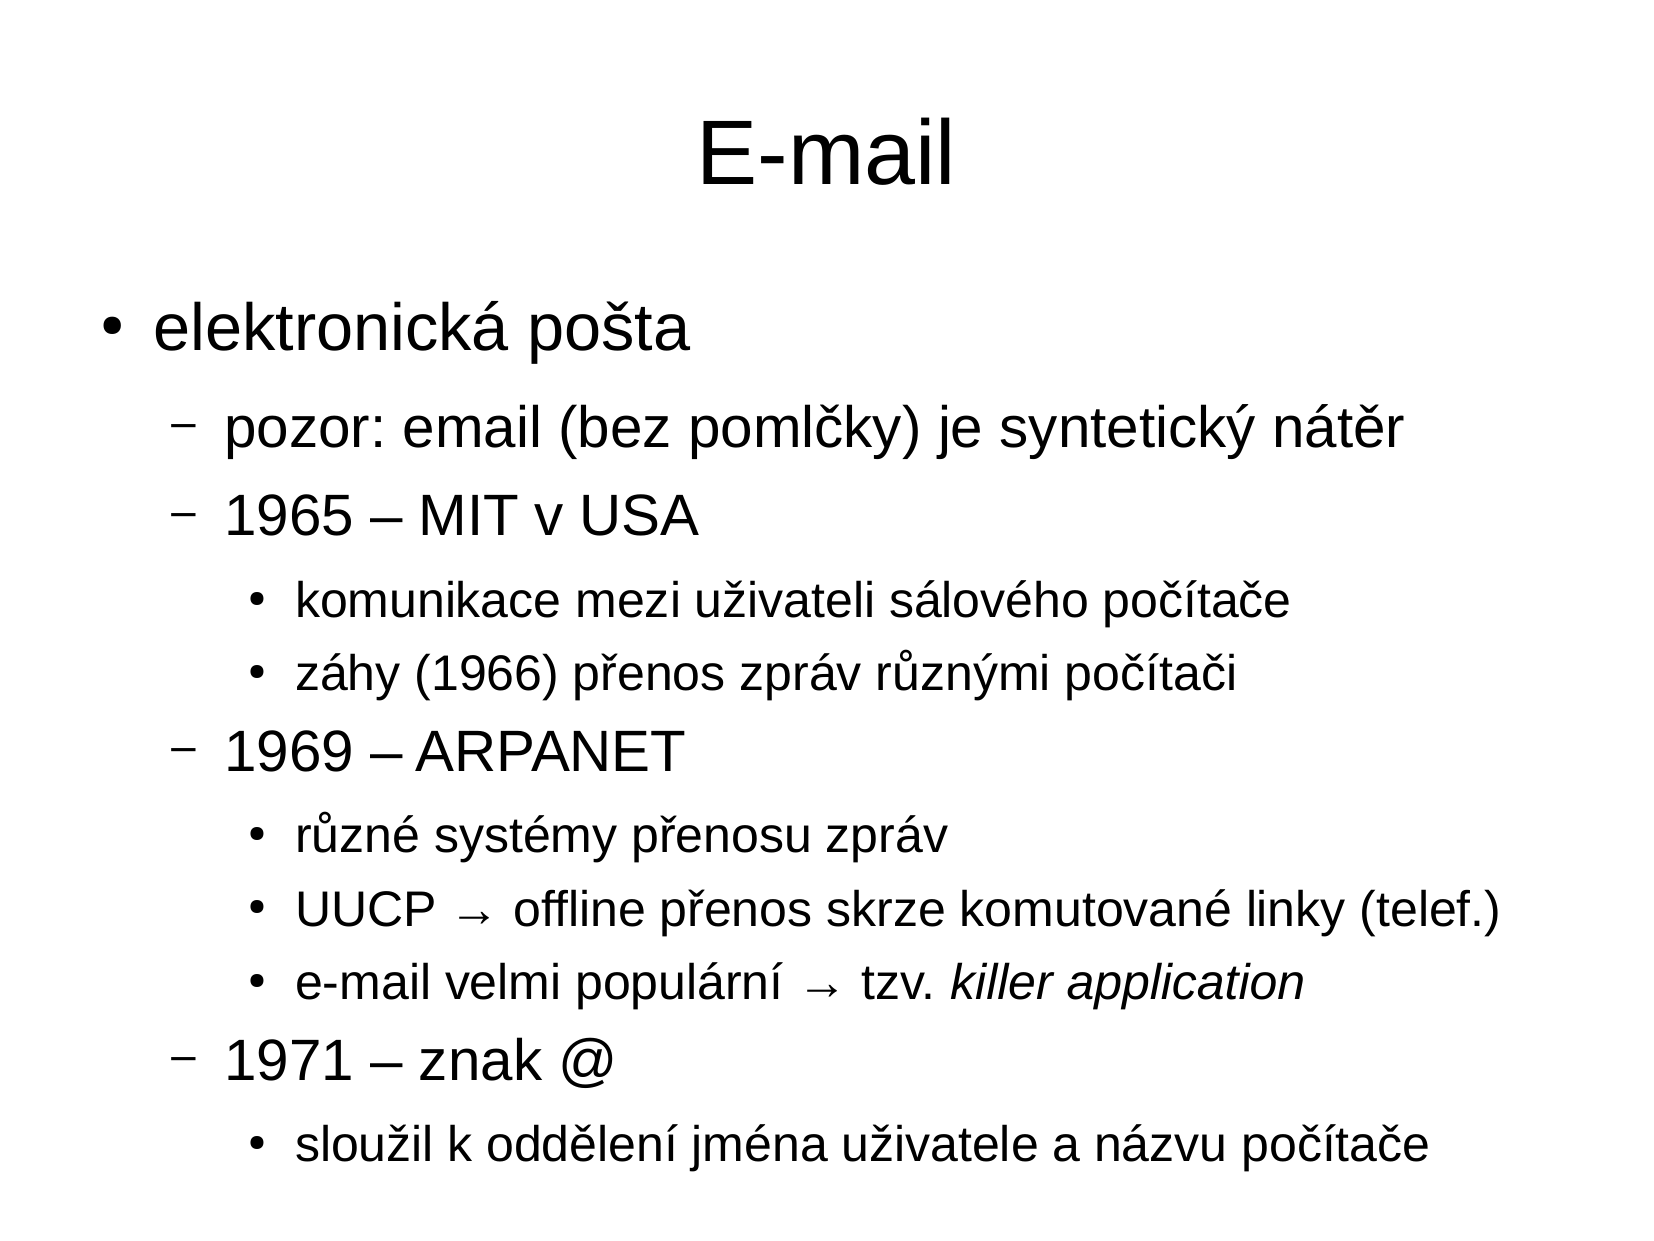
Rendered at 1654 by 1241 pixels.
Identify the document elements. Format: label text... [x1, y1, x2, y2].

title E-mail [82, 49, 1571, 257]
list elektronická pošta pozor: email (bez pomlčky) je syntetický nátěr 1965 – MIT v USA komunikace mezi uživateli sálového počítače záhy (1966) přenos zpráv různými počítači 1969 – ARPANET různé systémy přenosu zpráv UUCP → offline přenos skrze komutované linky (telef.) e-mail velmi populární → tzv. killer application 1971 – znak @ sloužil k oddělení jména uživatele a názvu počítače [82, 290, 1571, 1173]
